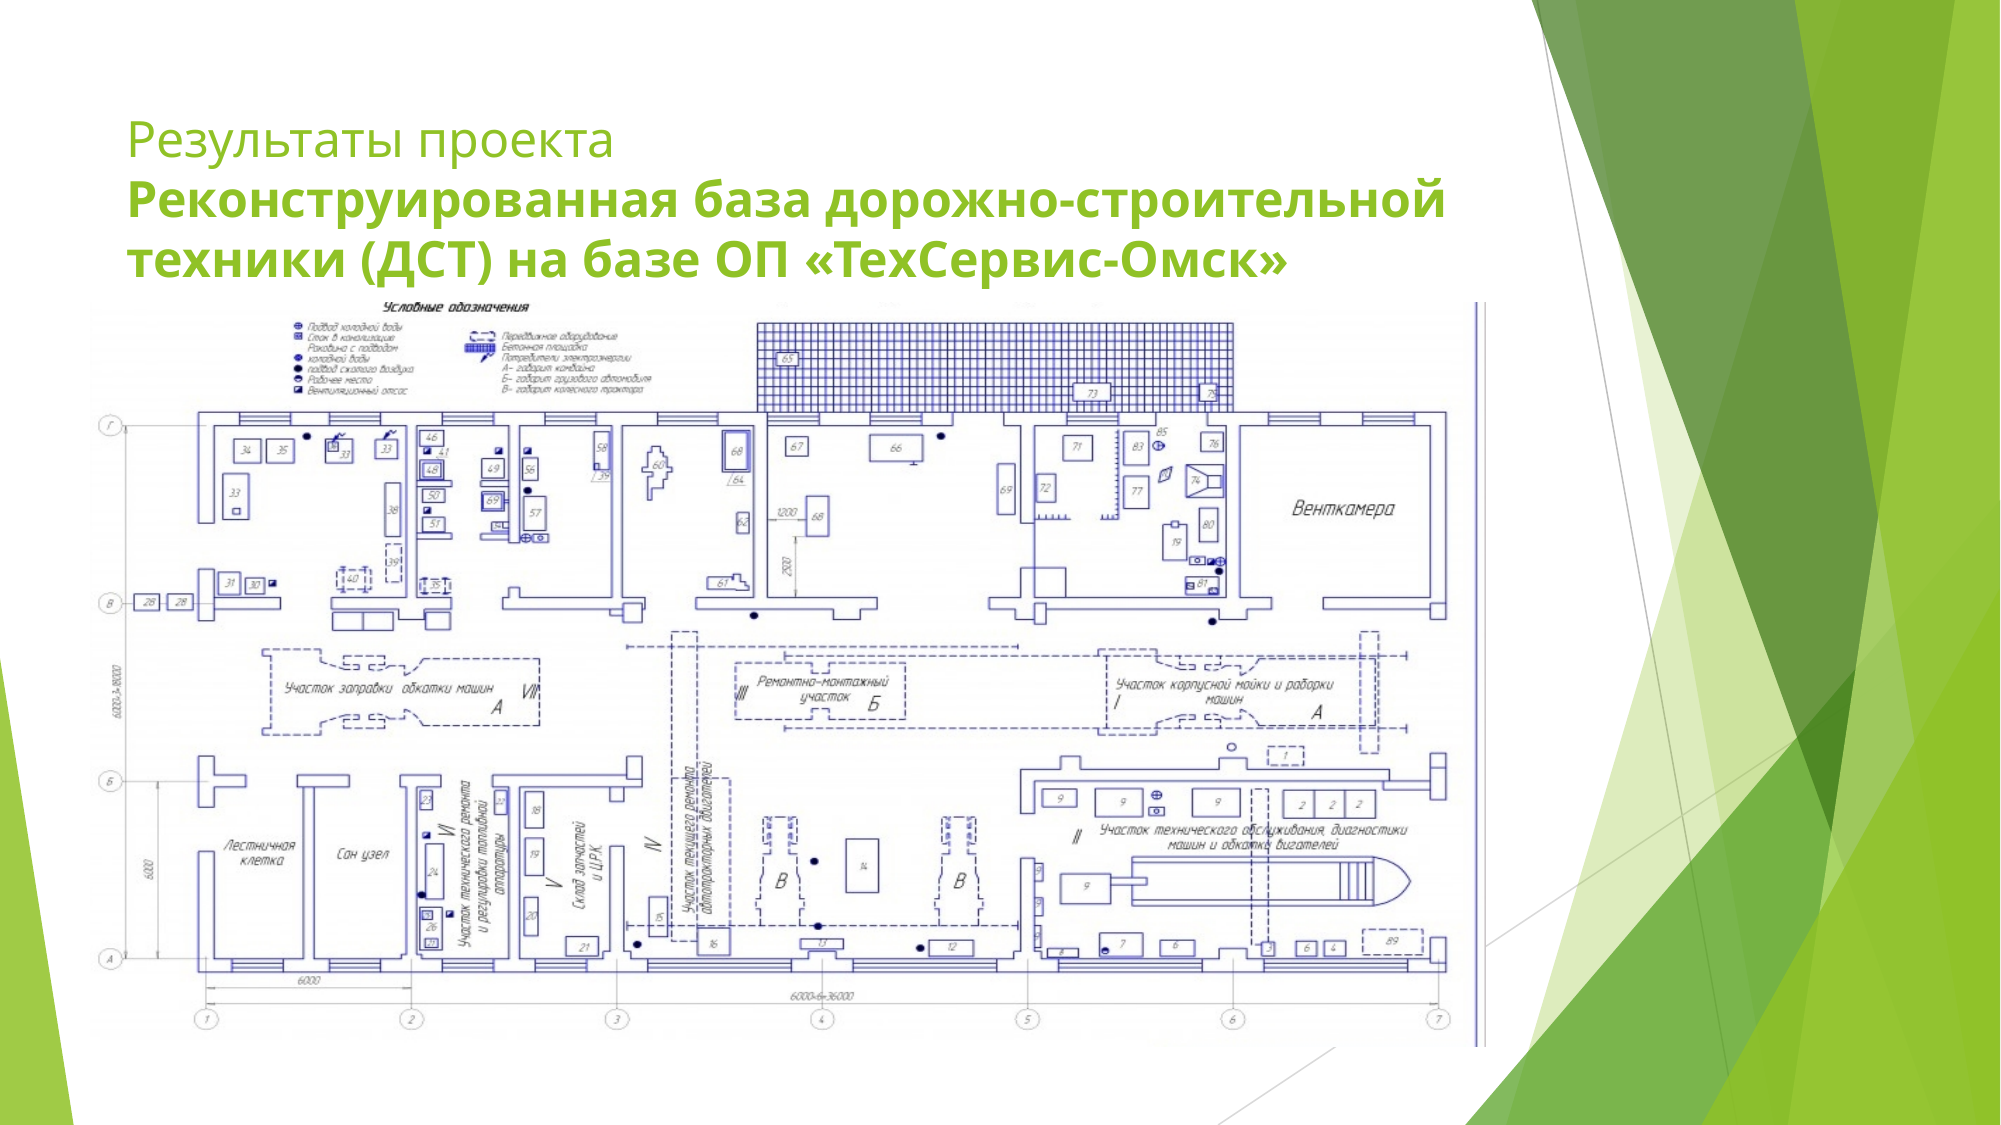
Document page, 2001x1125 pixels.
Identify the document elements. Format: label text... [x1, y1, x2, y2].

title Результаты проекта Реконструированная база дорожно-строительной техники (ДСТ) на базе ОП «ТехСервис-Омск» [111, 99, 1522, 317]
picture [90, 302, 1486, 1047]
